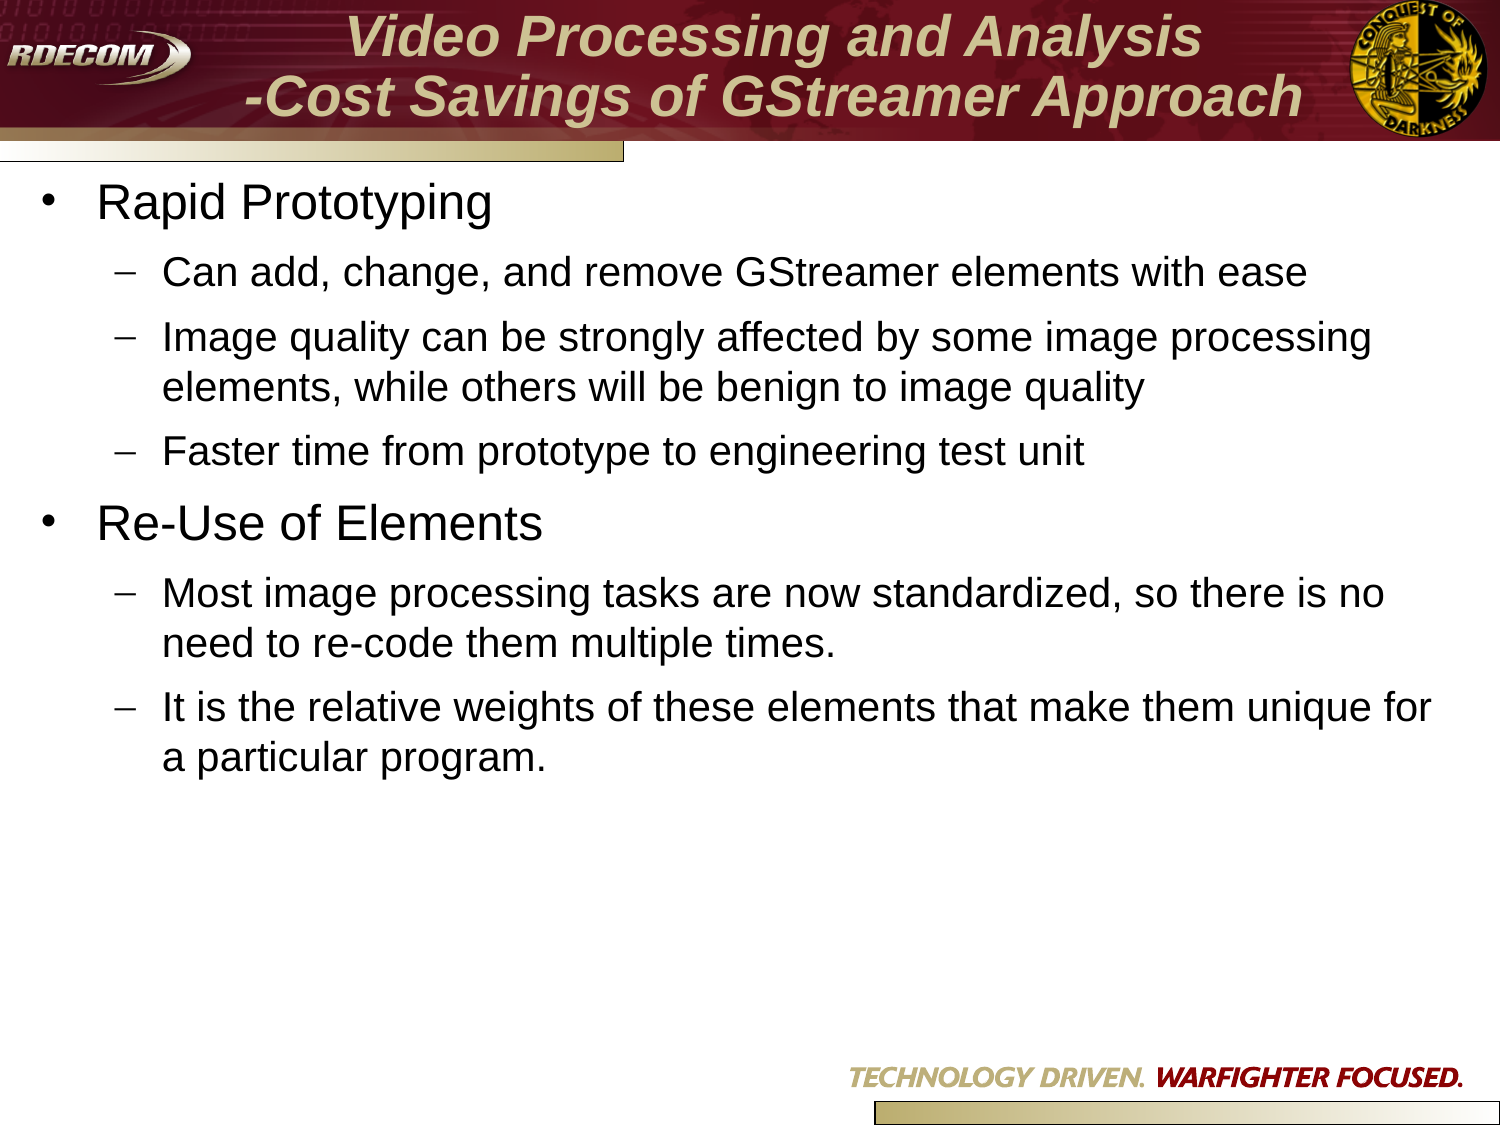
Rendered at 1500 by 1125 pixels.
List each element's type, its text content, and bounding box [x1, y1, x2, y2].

picture [0, 0, 1500, 141]
title Video Processing and Analysis -Cost Savings of GStreamer Approach [225, 0, 1325, 138]
list Rapid Prototyping Can add, change, and remove GStreamer elements with ease Image quality can be strongly affected by some image processing elements, while others will be benign to image quality Faster time from prototype to engineering test unit Re-Use of Elements Most image processing tasks are now standardized, so there is no need to re-code them multiple times. It is the relative weights of these elements that make them unique for a particular program. [24, 162, 1475, 905]
